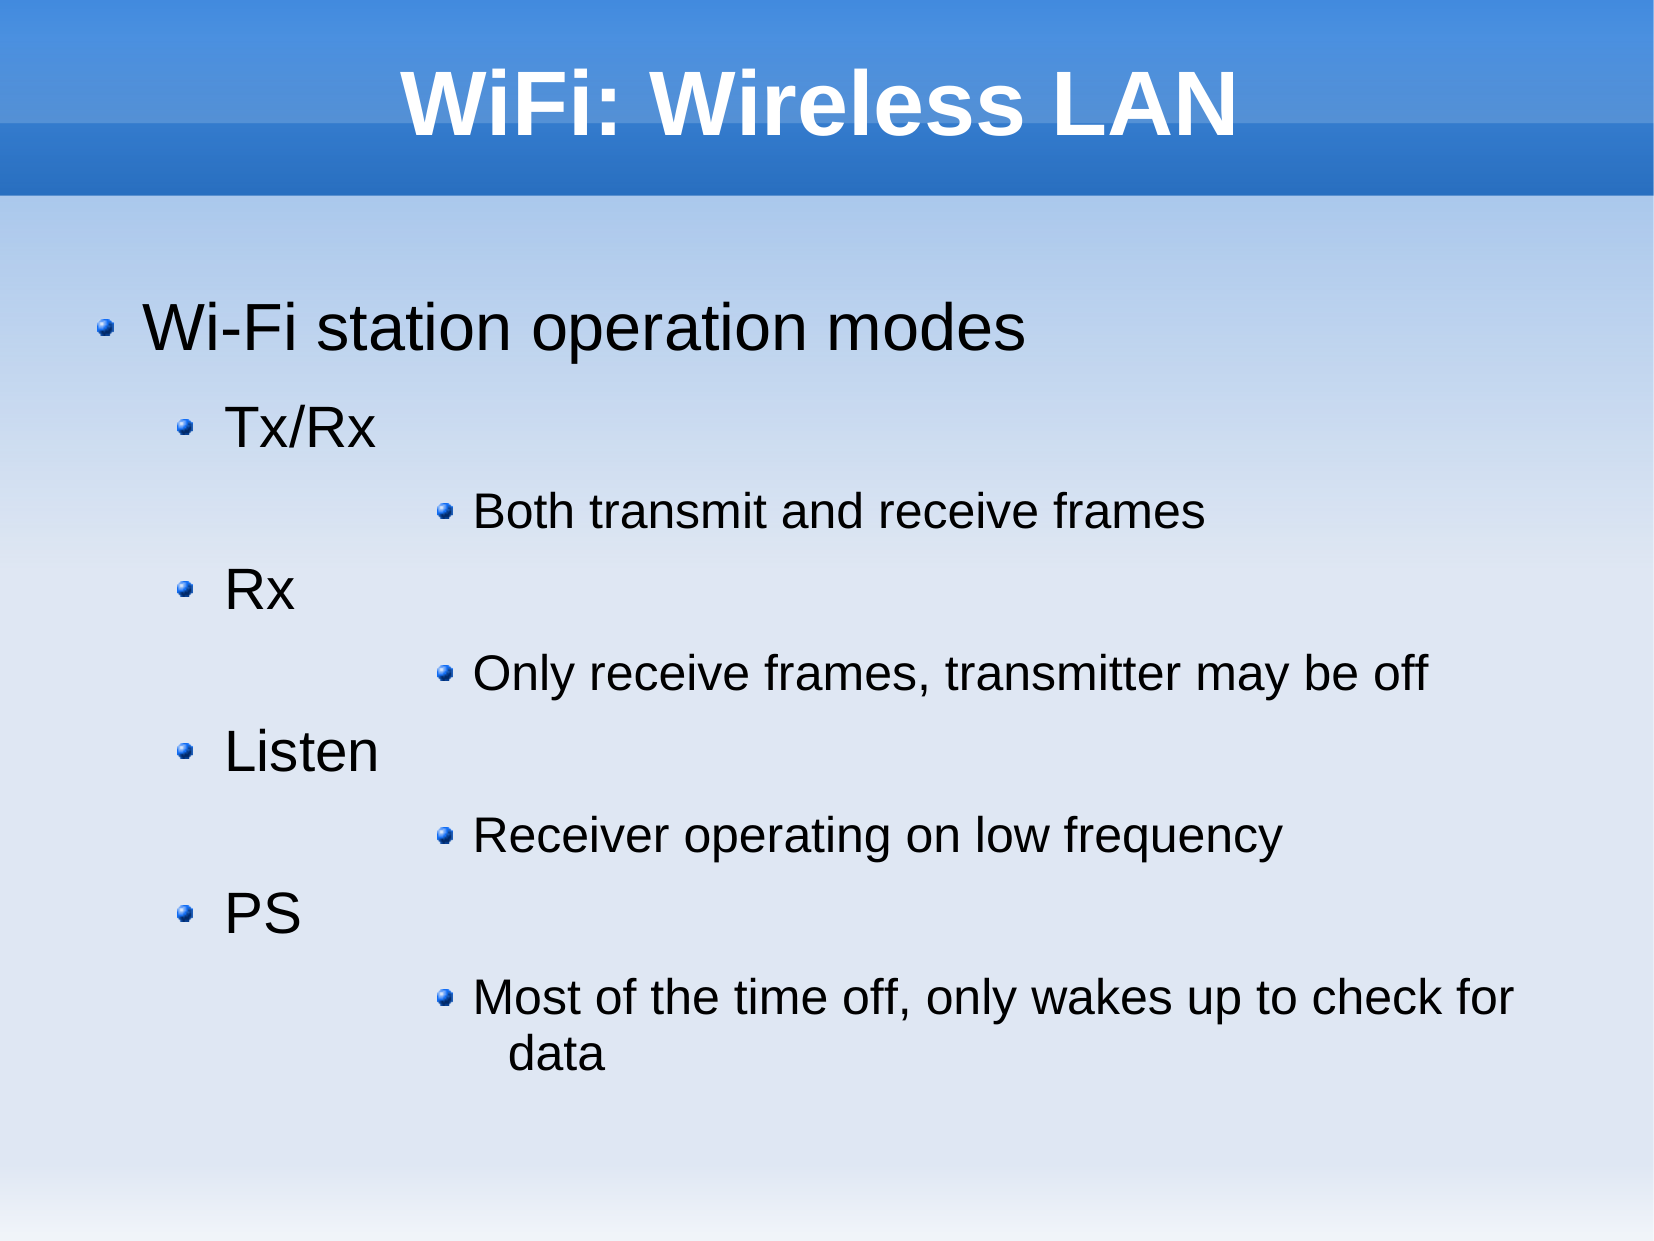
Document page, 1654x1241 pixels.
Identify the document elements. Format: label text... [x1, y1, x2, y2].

list Wi-Fi station operation modes Tx/Rx Both transmit and receive frames Rx Only receive frames, transmitter may be off Listen Receiver operating on low frequency PS Most of the time off, only wakes up to check for data [82, 290, 1571, 1100]
picture [0, 0, 1654, 1241]
title WiFi: Wireless LAN [76, 0, 1565, 208]
